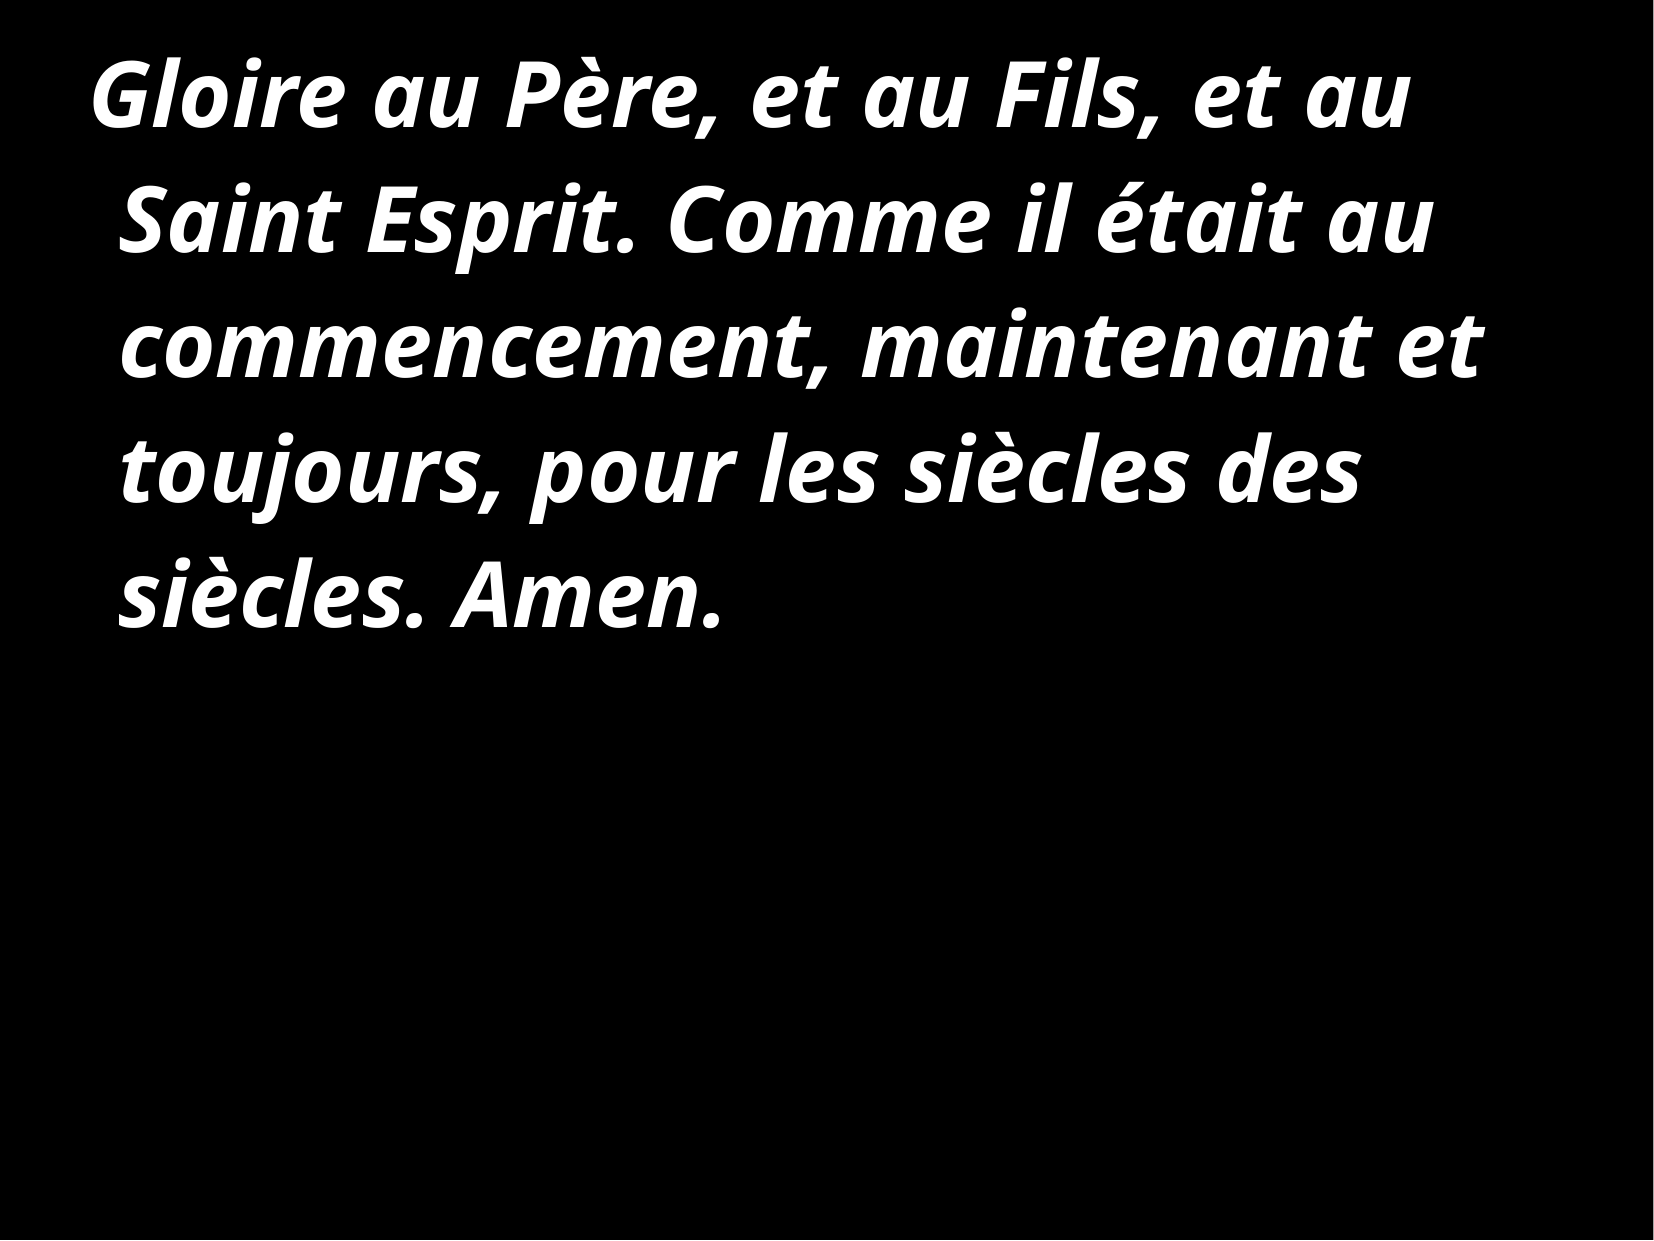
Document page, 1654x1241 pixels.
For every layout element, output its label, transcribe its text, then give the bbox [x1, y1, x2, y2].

list Gloire au Père, et au Fils, et au Saint Esprit. Comme il était au commencement, maintenant et toujours, pour les siècles des siècles. Amen. [88, 29, 1577, 1080]
